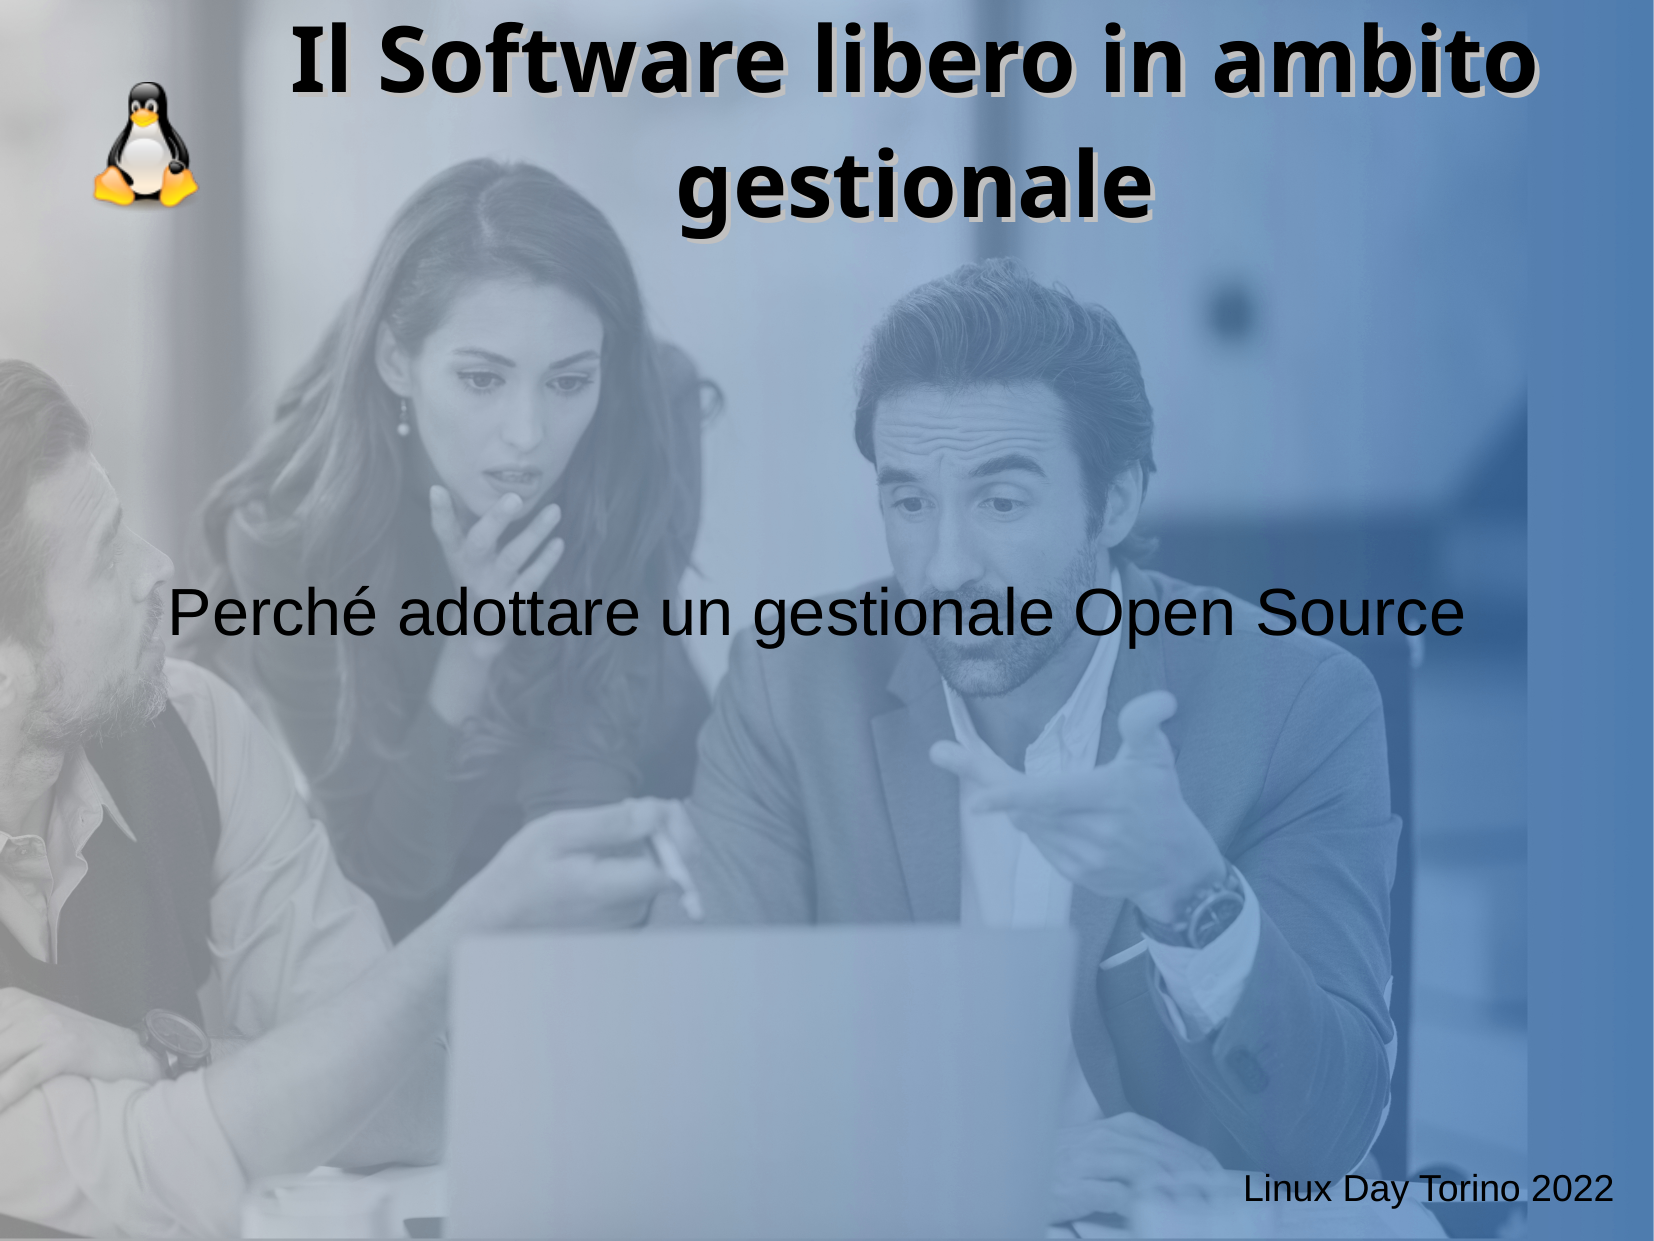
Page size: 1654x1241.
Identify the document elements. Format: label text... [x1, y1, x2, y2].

title Il Software libero in ambito gestionale [259, 17, 1571, 222]
text_box Linux Day Torino 2022 [1228, 1159, 1630, 1217]
picture [0, 0, 1654, 1241]
subtitle Perché adottare un gestionale Open Source [82, 290, 1571, 1010]
